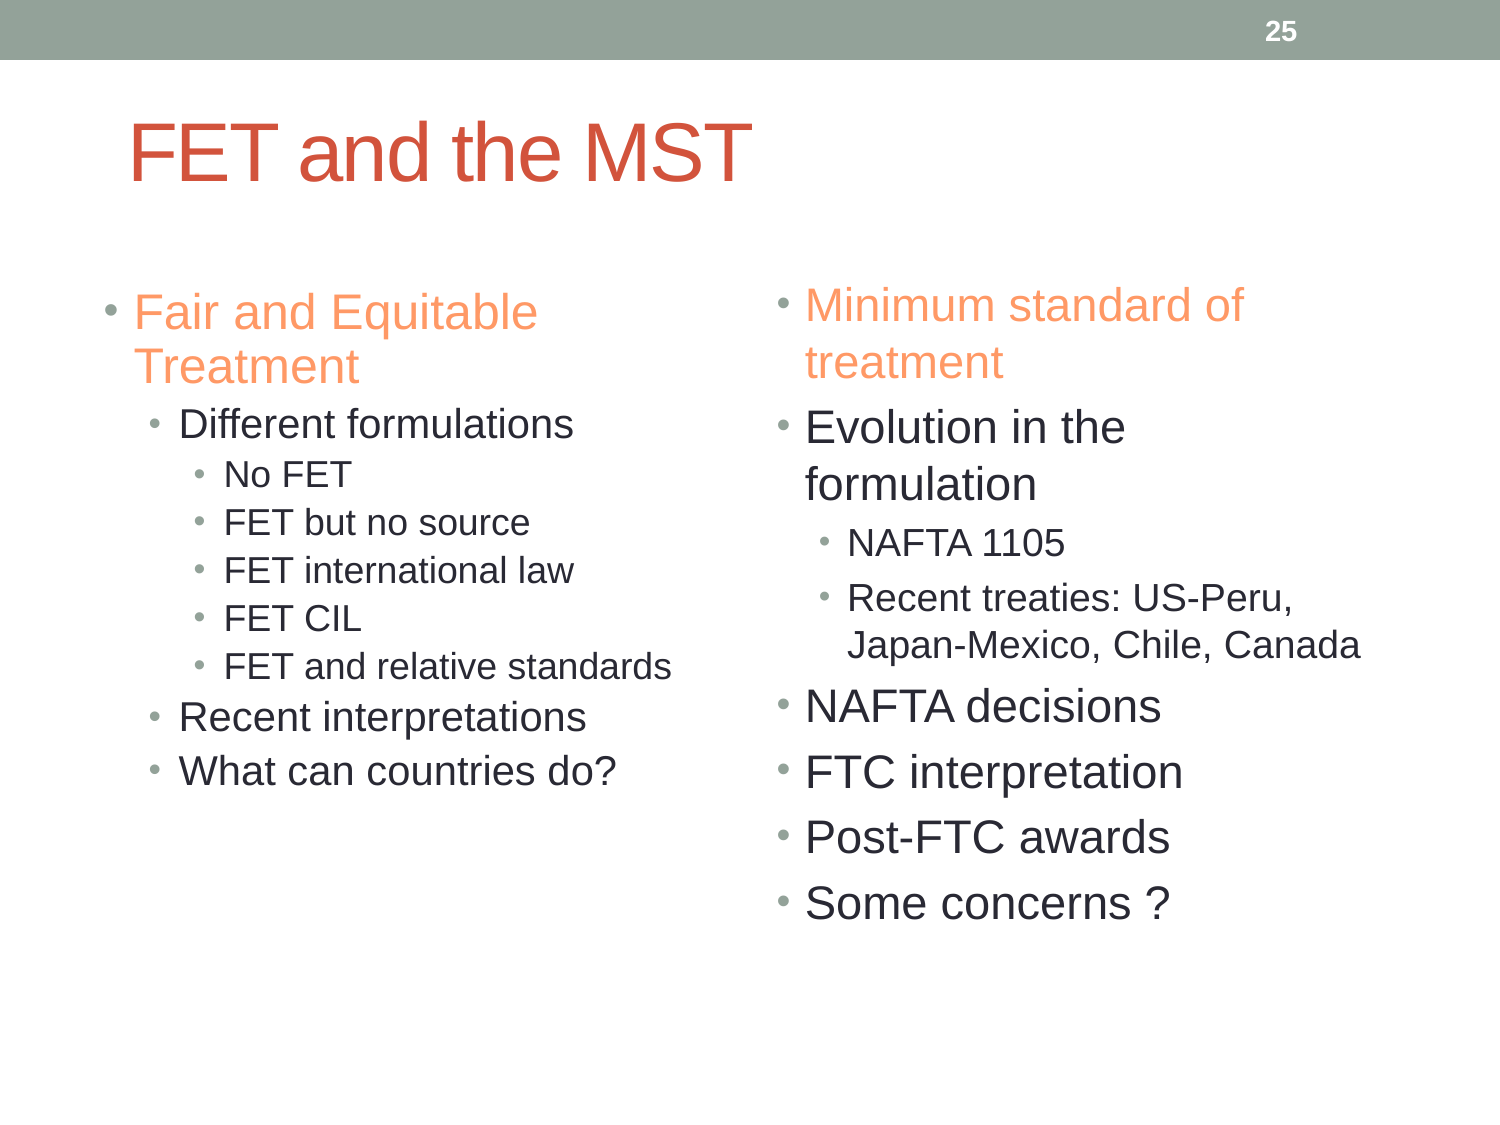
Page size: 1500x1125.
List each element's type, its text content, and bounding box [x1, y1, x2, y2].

list Fair and Equitable Treatment Different formulations No FET FET but no source FET international law FET CIL FET and relative standards Recent interpretations What can countries do? [88, 278, 715, 954]
title FET and the MST [112, 54, 1388, 243]
slide_number <編號> [1250, 3, 1425, 57]
list Minimum standard of treatment Evolution in the formulation NAFTA 1105 Recent treaties: US-Peru, Japan-Mexico, Chile, Canada NAFTA decisions FTC interpretation Post-FTC awards Some concerns ? [761, 267, 1388, 943]
